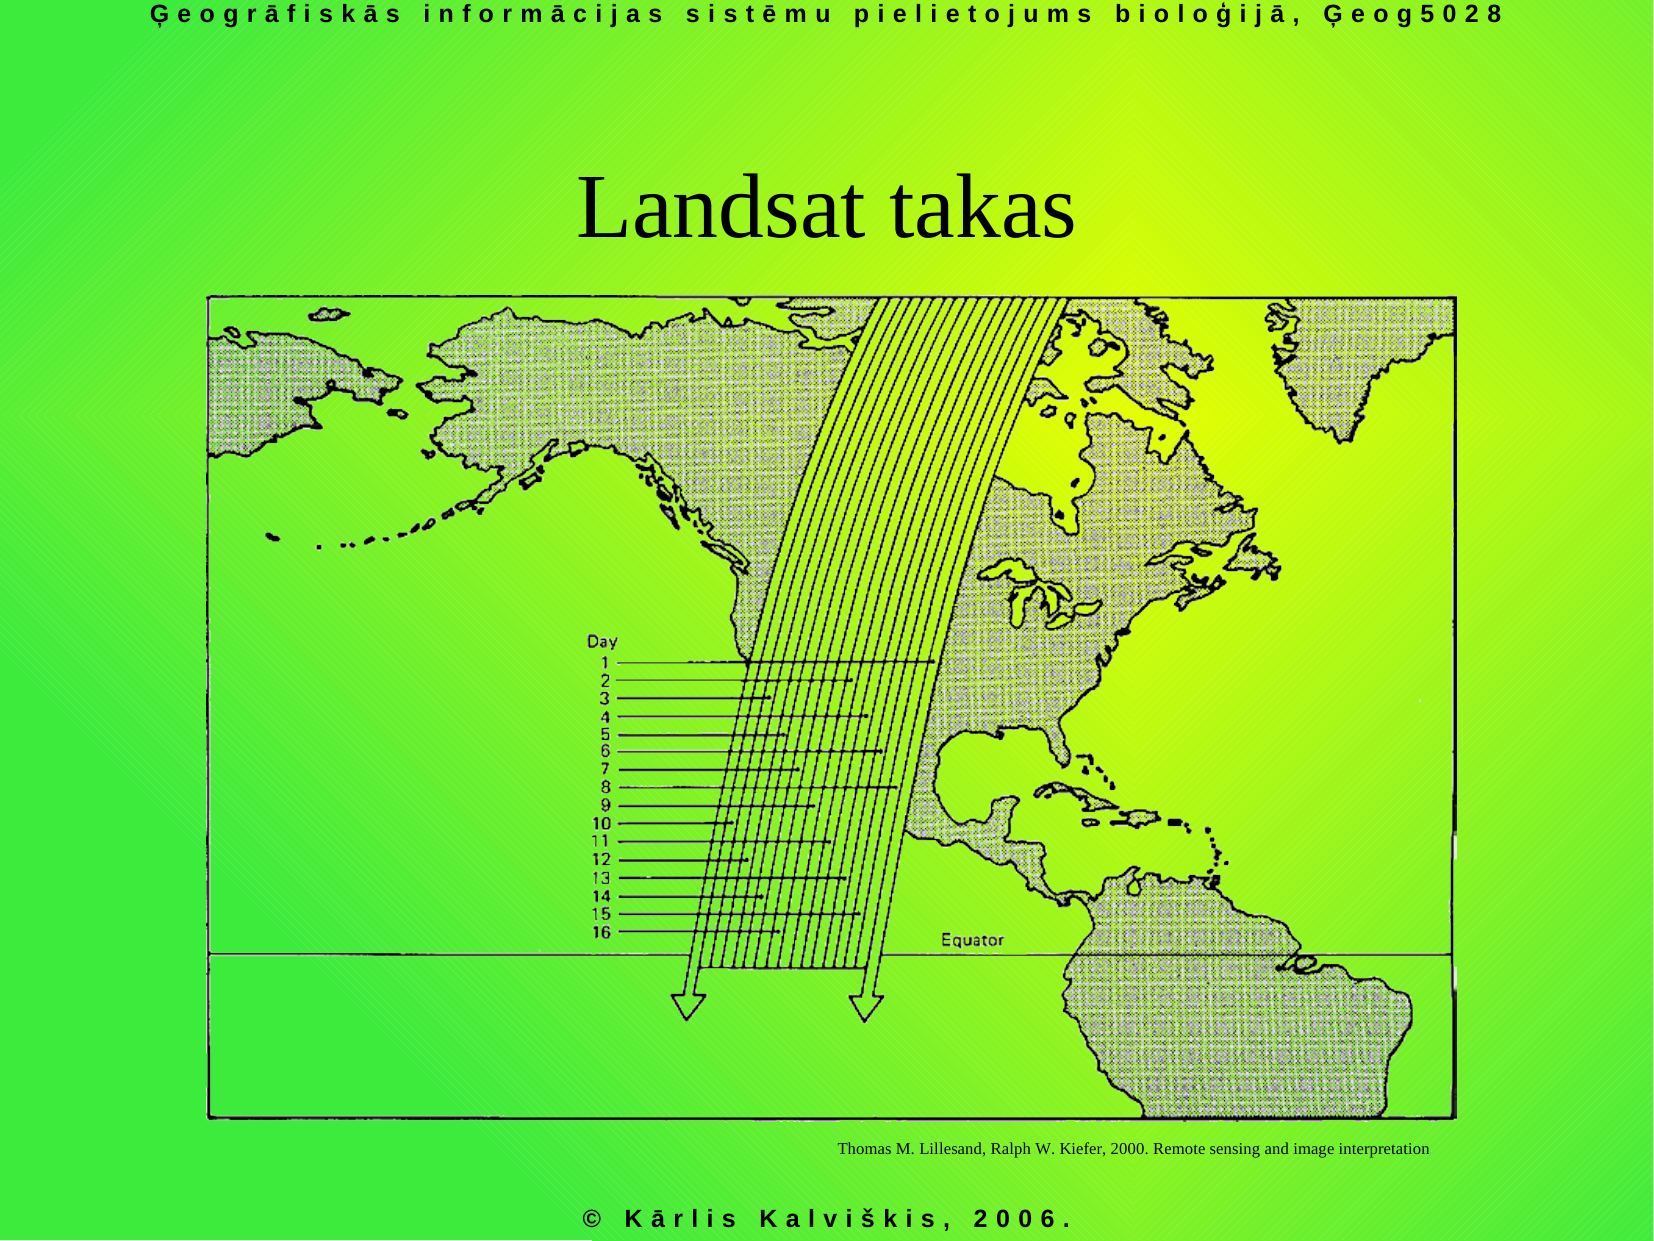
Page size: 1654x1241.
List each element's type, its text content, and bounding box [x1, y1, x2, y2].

picture [206, 295, 1457, 1123]
title Landsat takas [121, 102, 1534, 311]
text_box Thomas M. Lillesand, Ralph W. Kiefer, 2000. Remote sensing and image interpretation [822, 1132, 1441, 1166]
